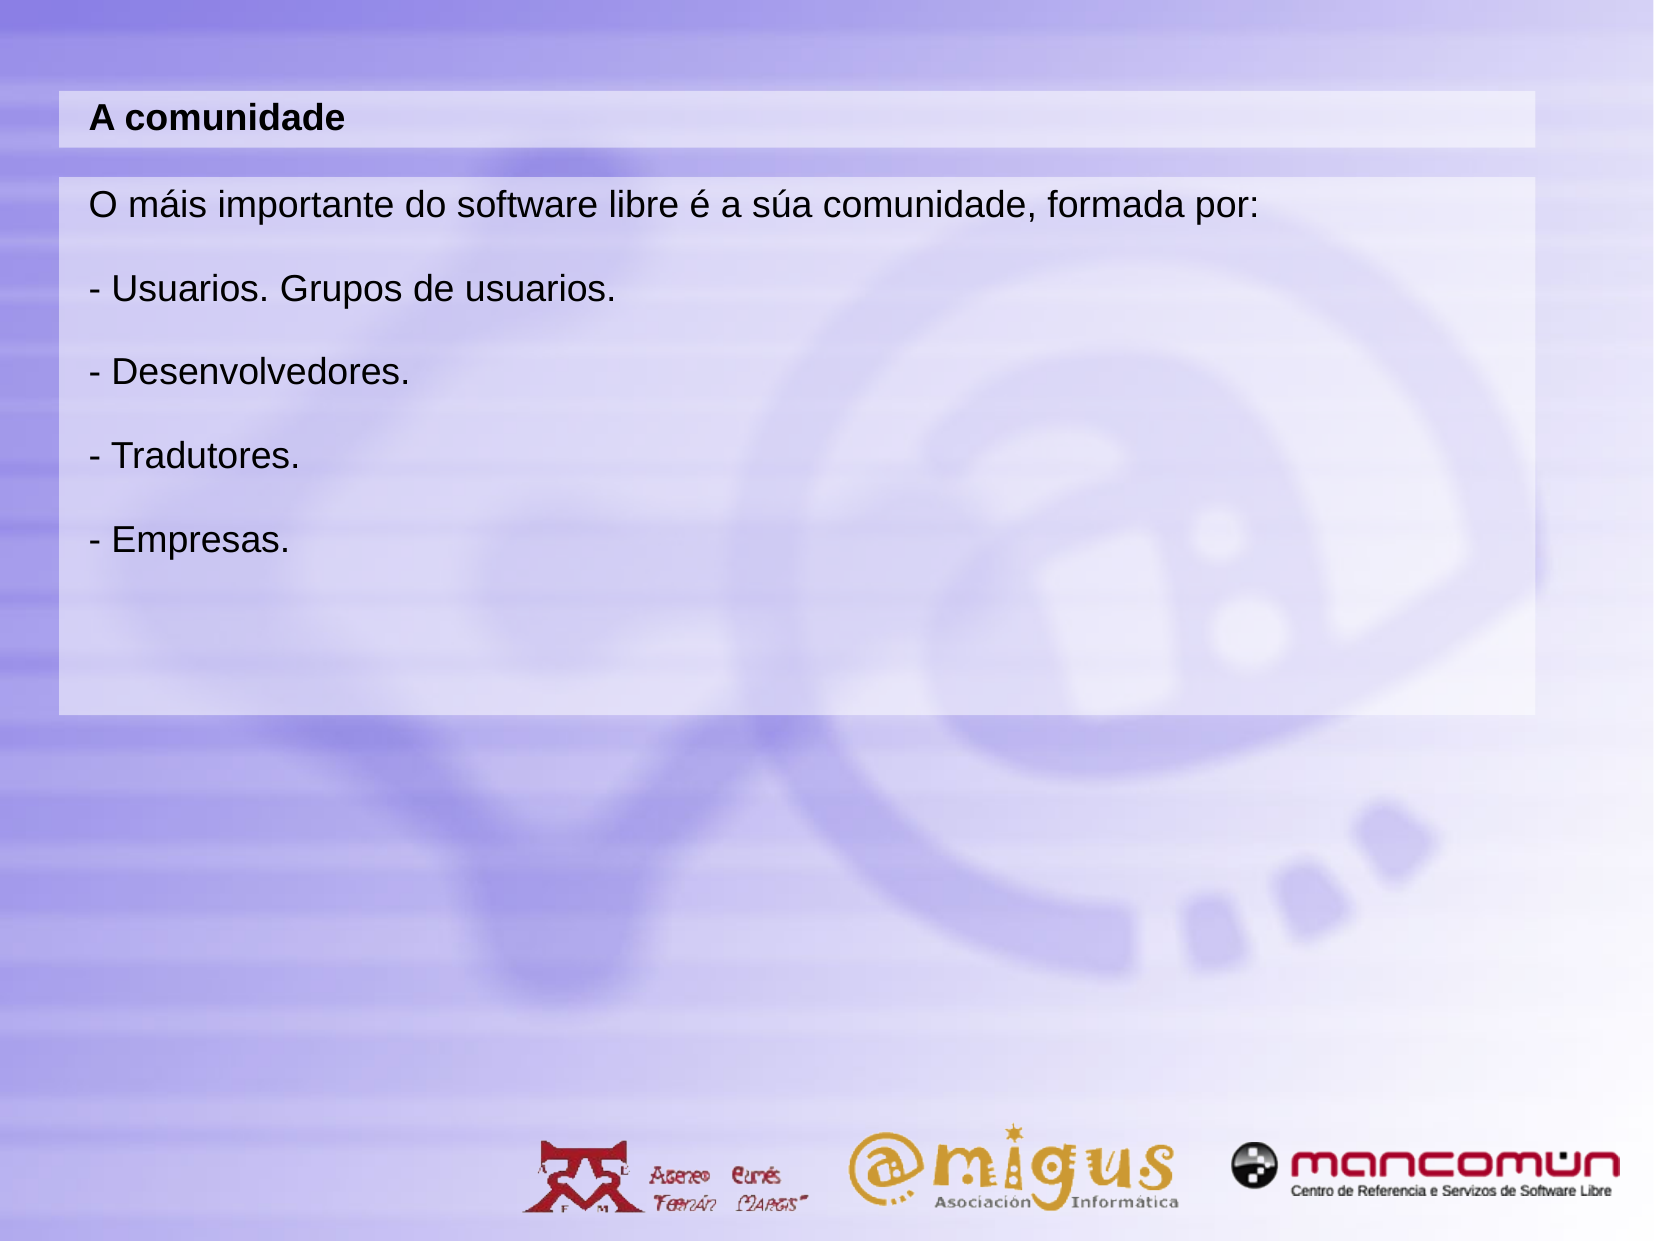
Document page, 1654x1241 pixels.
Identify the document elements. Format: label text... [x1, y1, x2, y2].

text_box A comunidade [59, 90, 1536, 148]
text_box O máis importante do software libre é a súa comunidade, formada por: - Usuarios. Grupos de usuarios. - Desenvolvedores. - Tradutores. - Empresas. [59, 177, 1536, 716]
picture [0, 0, 1654, 1241]
